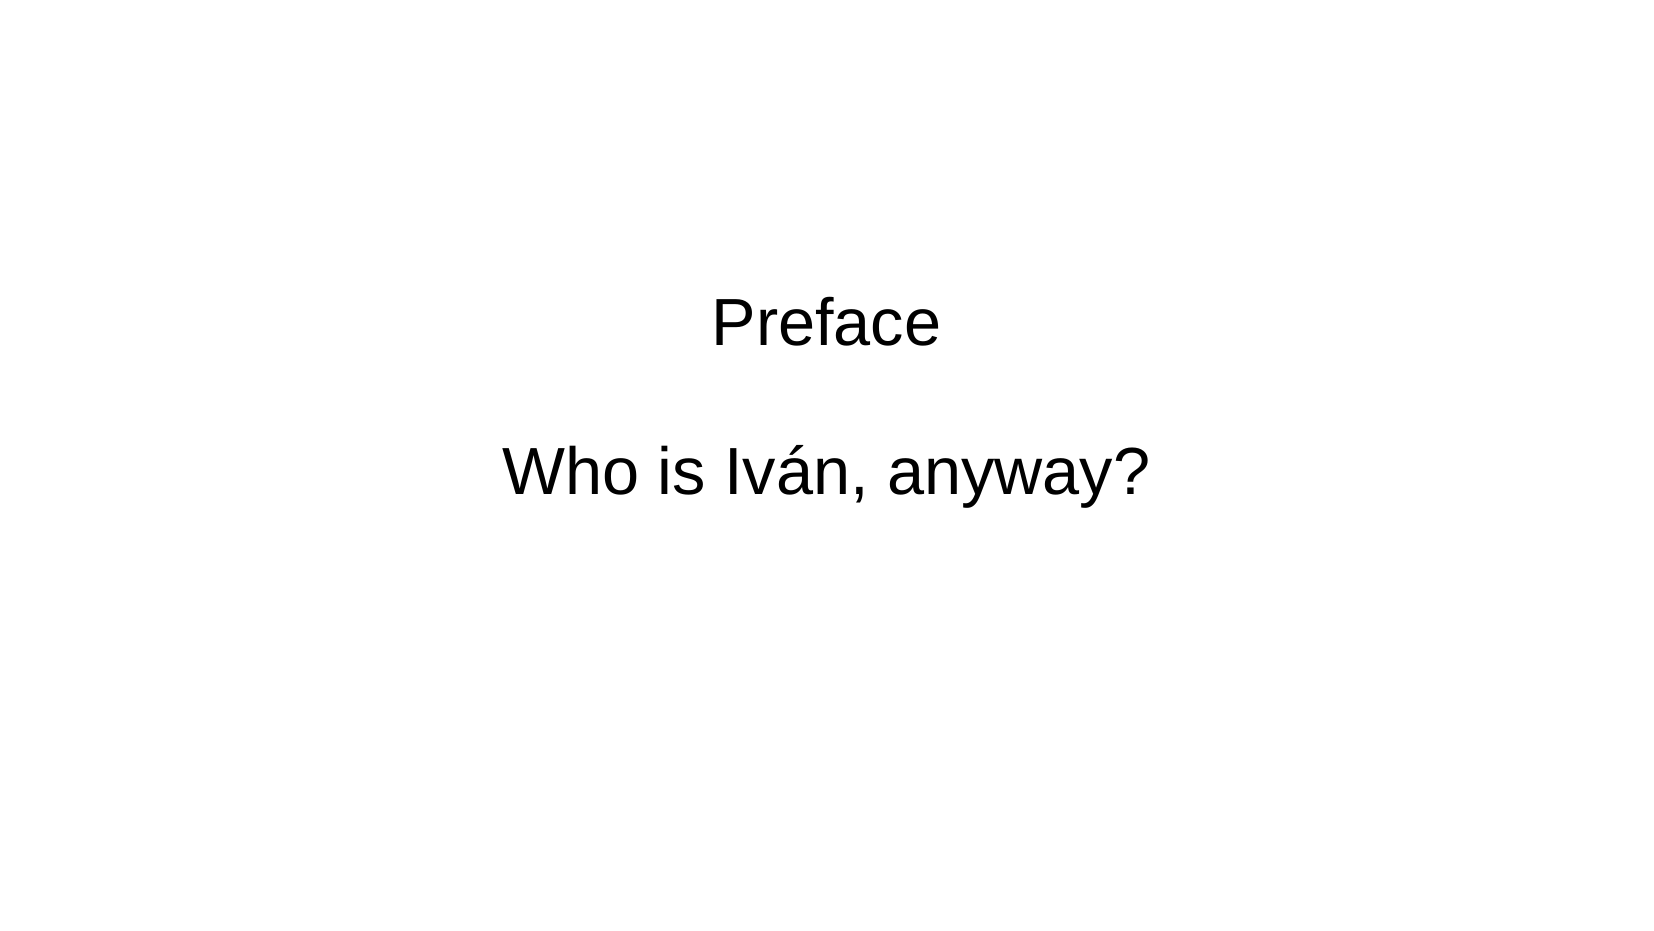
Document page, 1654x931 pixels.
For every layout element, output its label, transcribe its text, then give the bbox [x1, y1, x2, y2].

subtitle Preface Who is Iván, anyway? [82, 37, 1571, 757]
